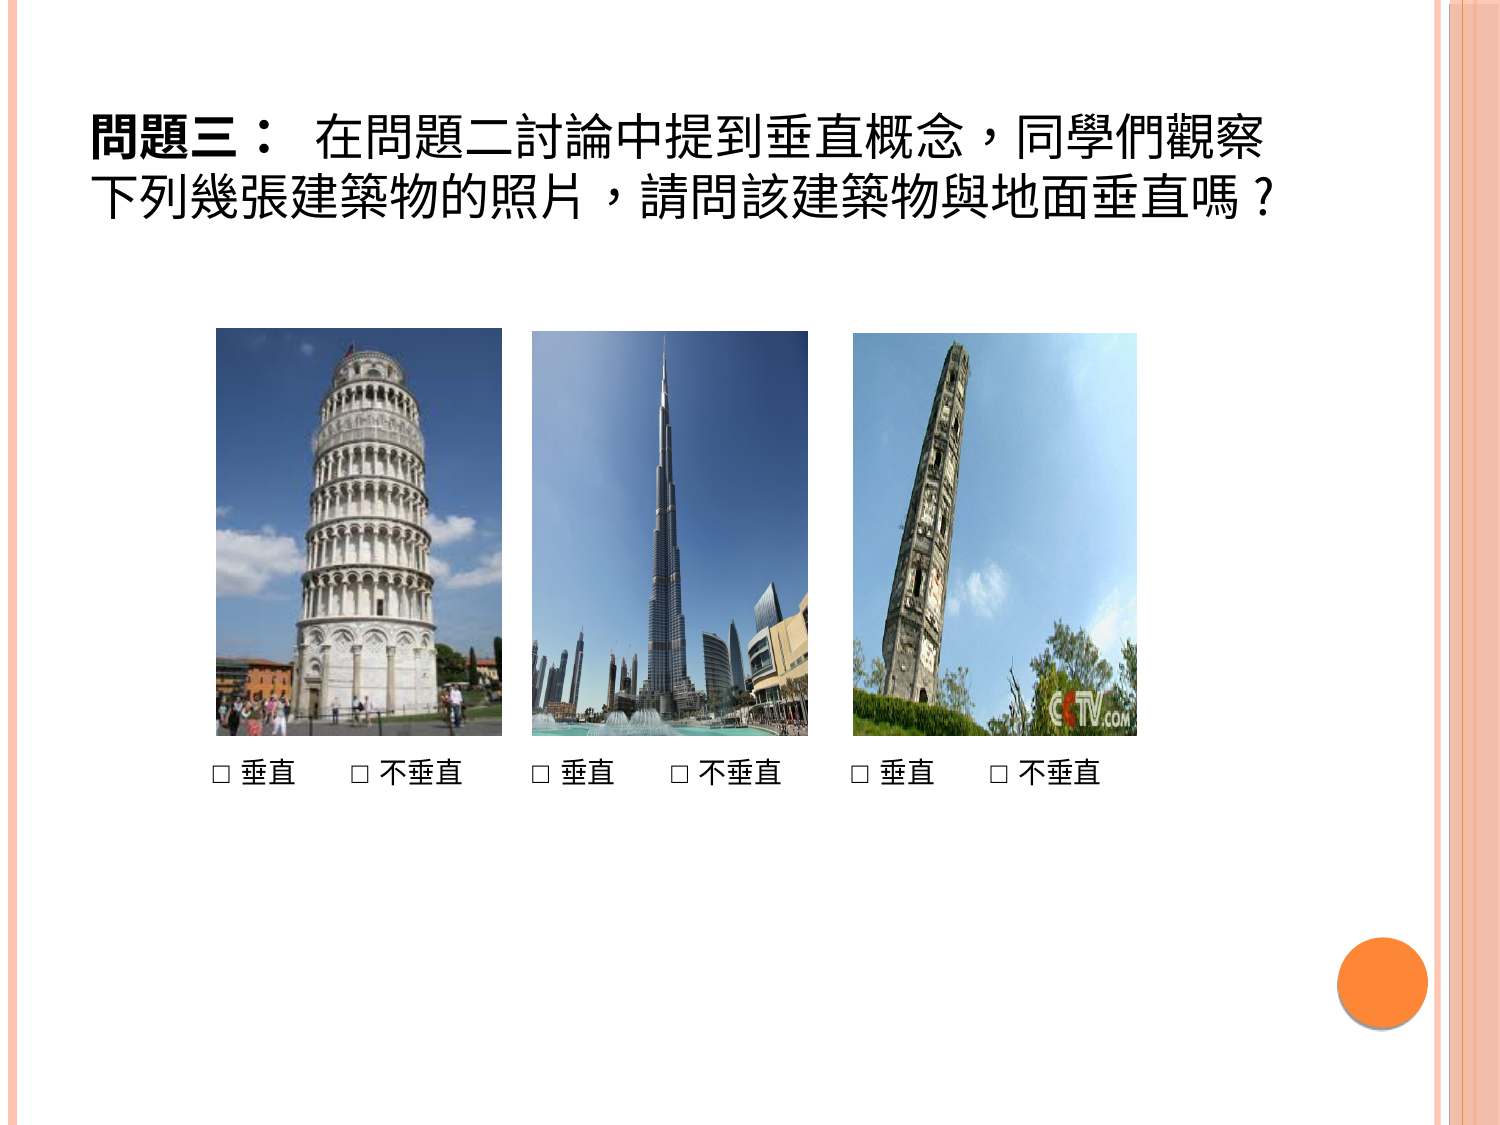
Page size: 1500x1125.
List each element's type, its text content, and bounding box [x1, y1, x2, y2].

chart [171, 326, 1329, 1125]
title 問題三： 在問題二討論中提到垂直概念，同學們觀察下列幾張建築物的照片，請問該建築物與地面垂直嗎? [75, 45, 1300, 233]
